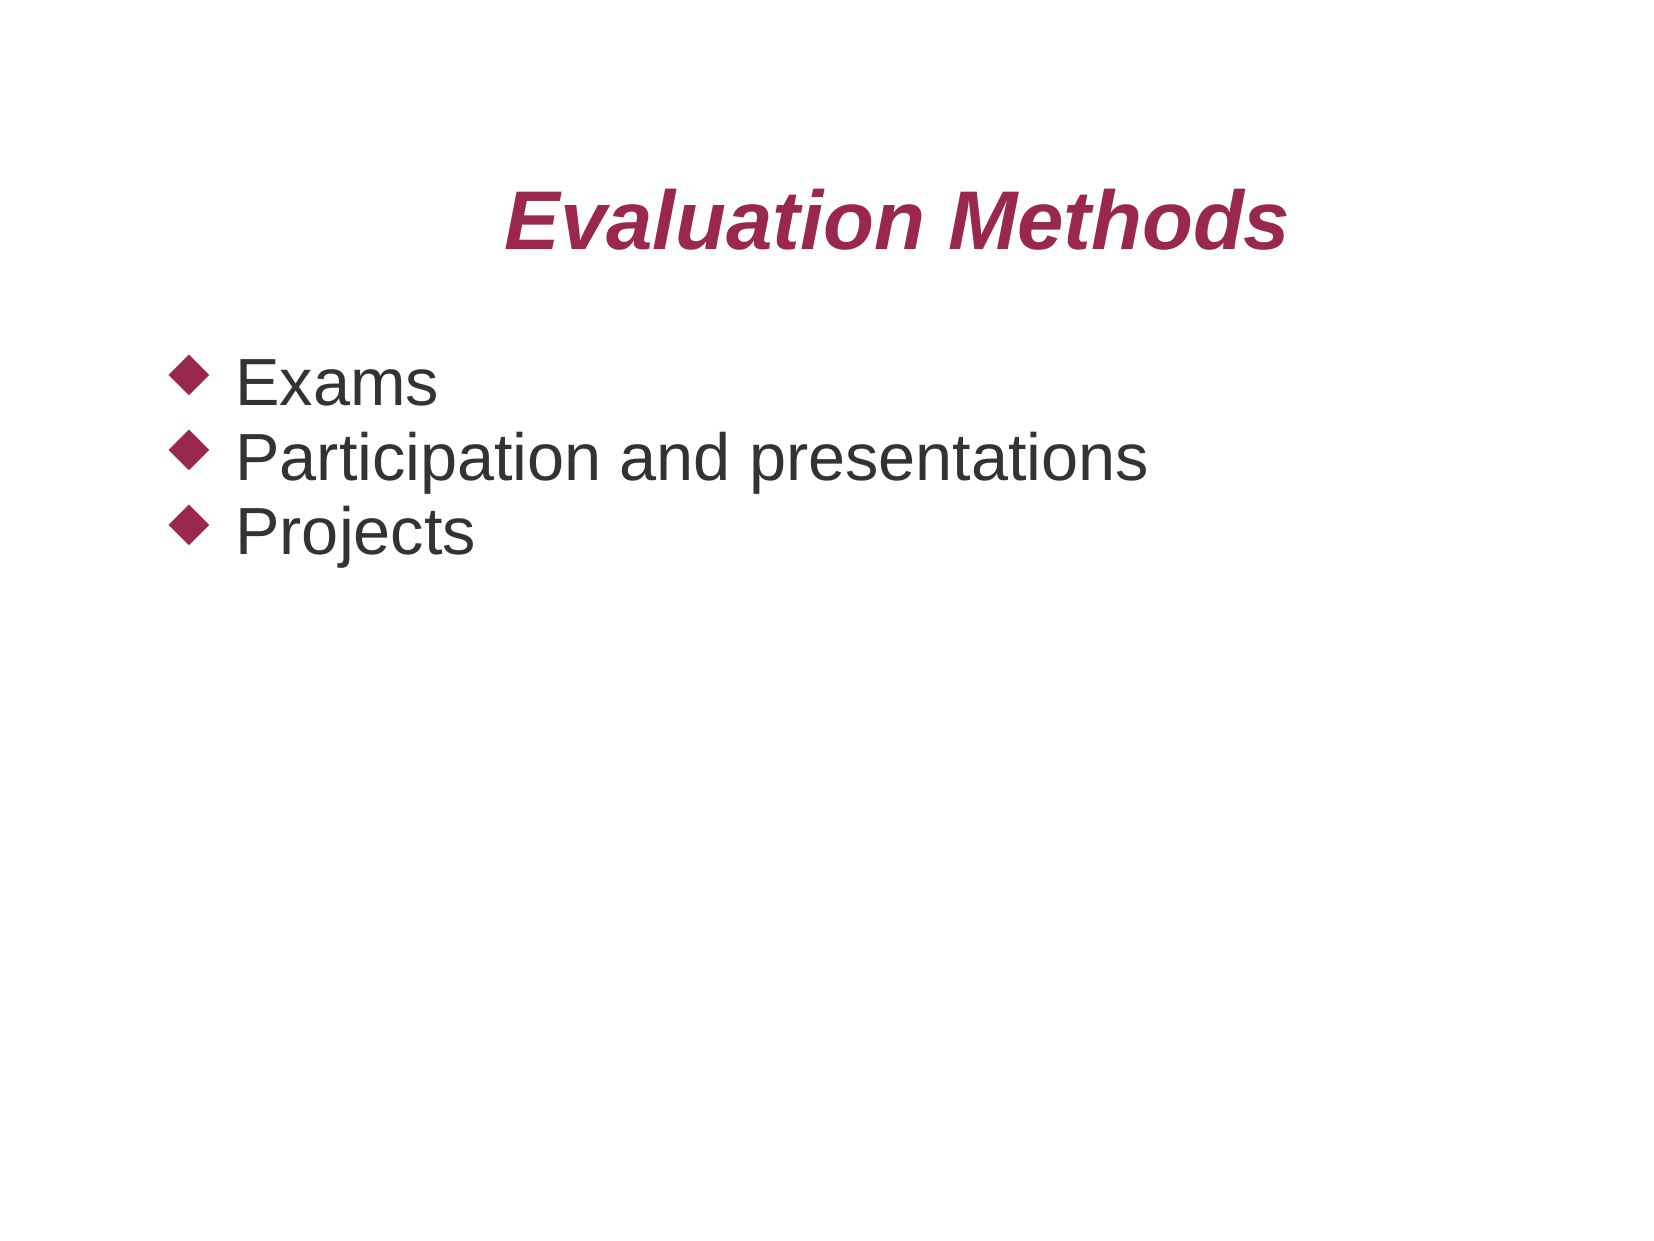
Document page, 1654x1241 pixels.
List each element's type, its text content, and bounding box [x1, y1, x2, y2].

list Exams Participation and presentations Projects [152, 344, 1534, 1127]
title Evaluation Methods [135, 117, 1506, 325]
